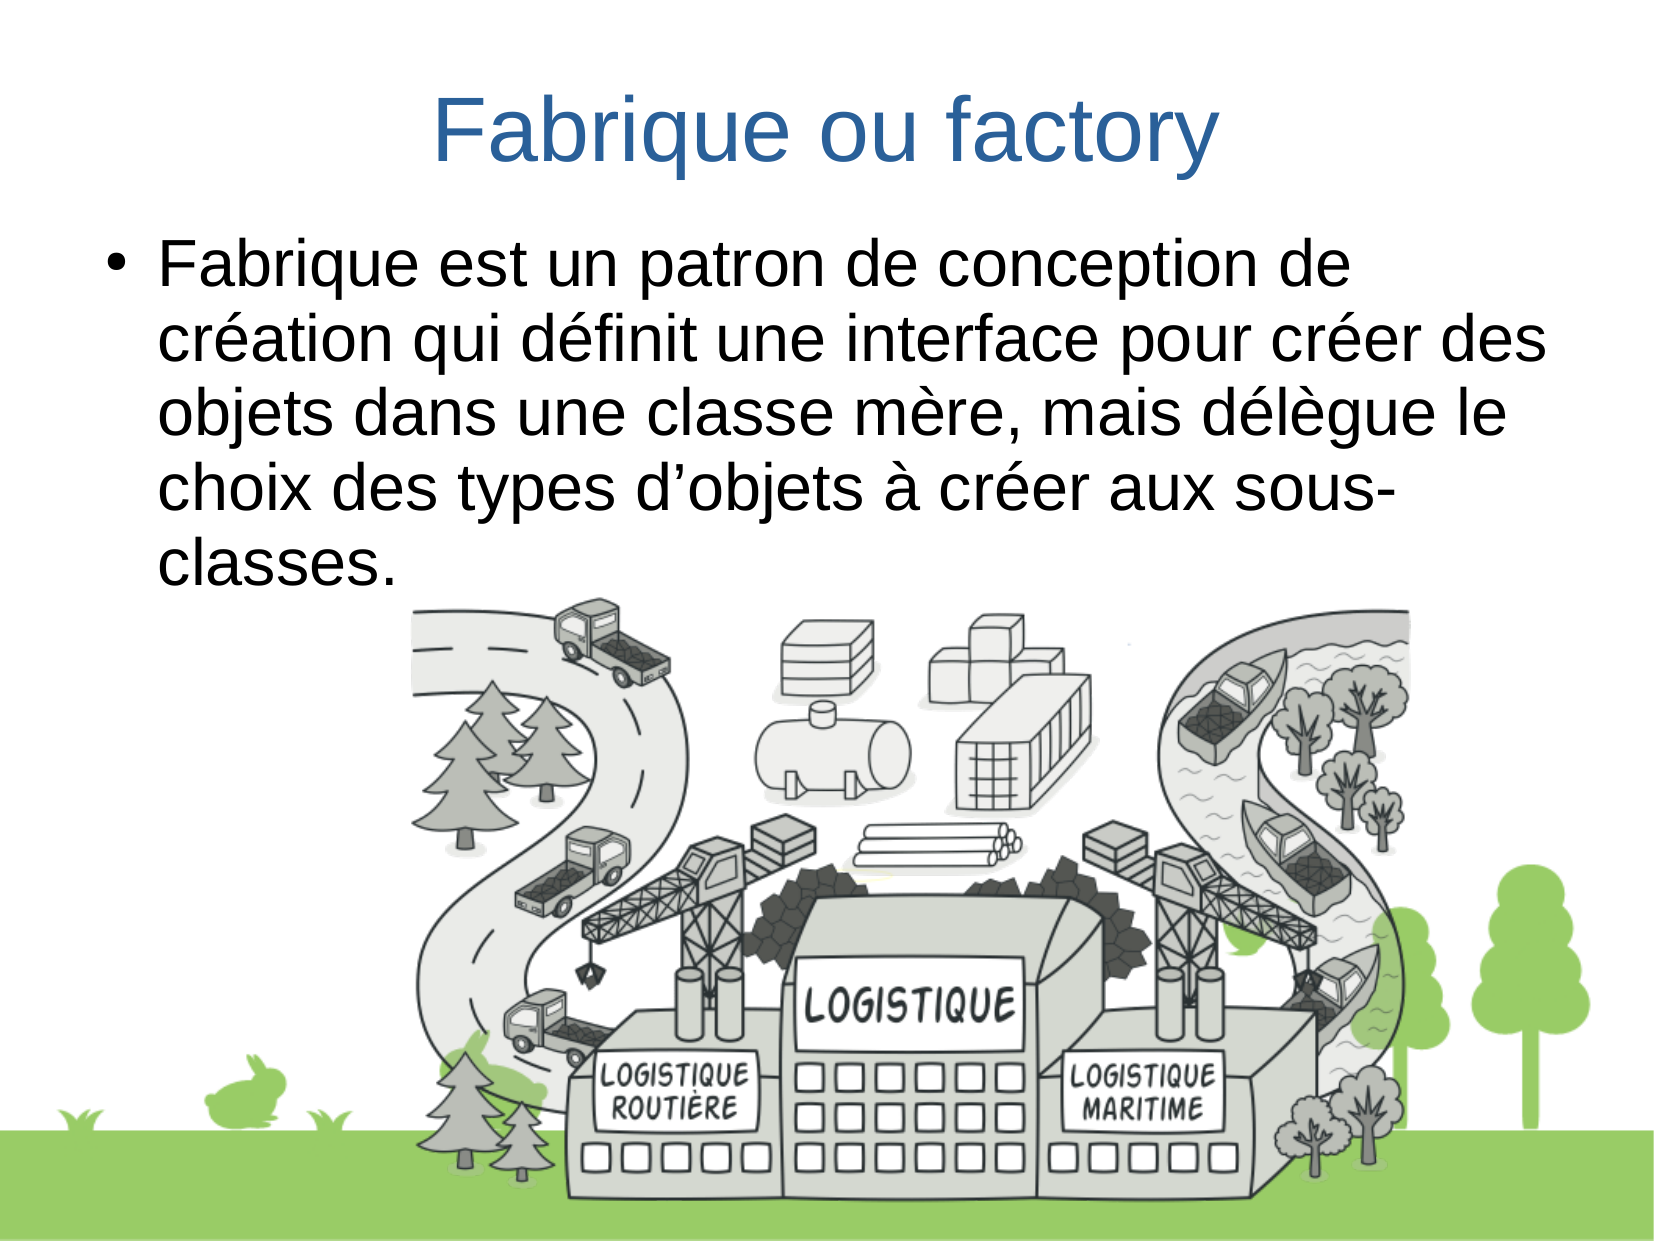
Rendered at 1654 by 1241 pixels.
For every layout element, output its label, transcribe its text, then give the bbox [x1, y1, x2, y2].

picture [0, 0, 1654, 1241]
title Fabrique ou factory [82, 49, 1571, 211]
list Fabrique est un patron de conception de création qui définit une interface pour créer des objets dans une classe mère, mais délègue le choix des types d’objets à créer aux sous-classes. [86, 225, 1576, 946]
